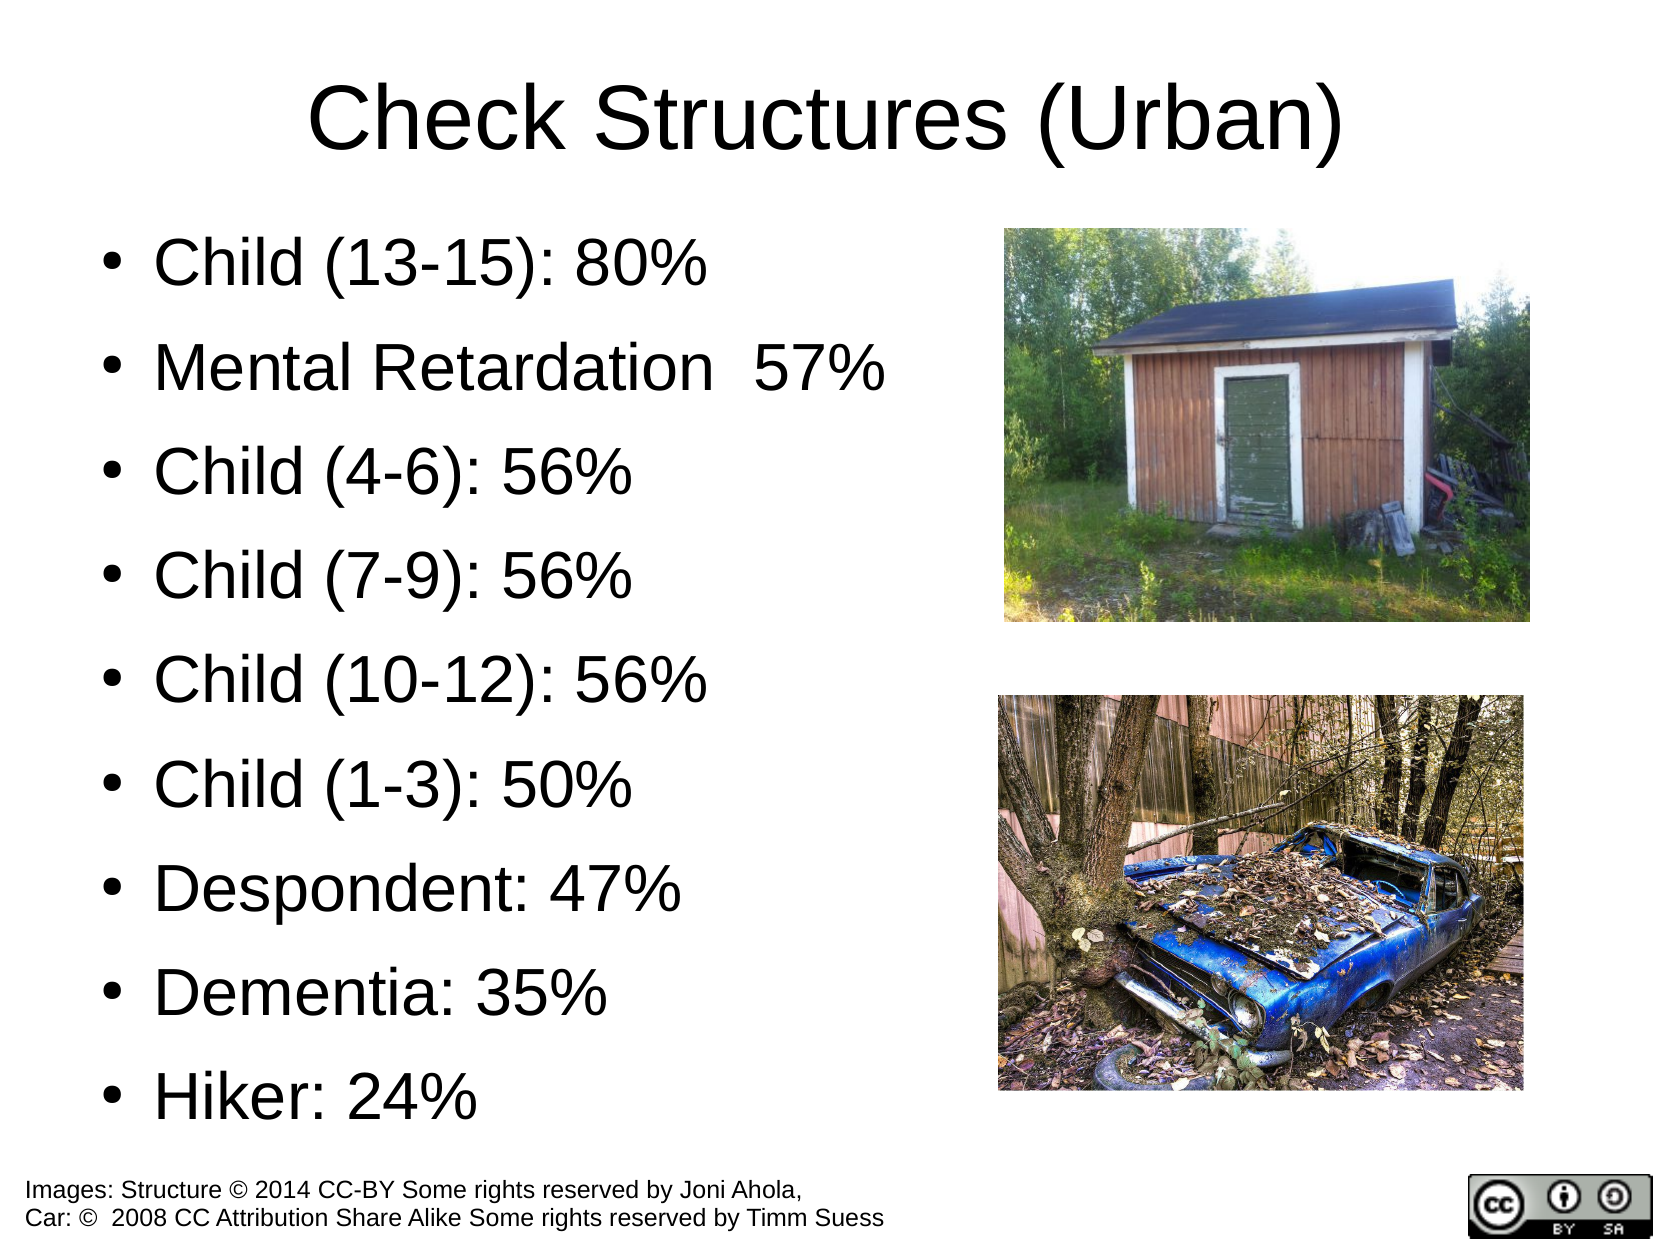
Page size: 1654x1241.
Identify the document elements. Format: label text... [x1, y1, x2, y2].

picture [1004, 228, 1530, 622]
picture [998, 695, 1524, 1091]
text_box Images: Structure © 2014 CC-BY Some rights reserved by Joni Ahola, Car: © 2008 CC Attribution Share Alike Some rights reserved by Timm Suess [10, 1168, 902, 1240]
picture [1468, 1174, 1653, 1239]
list Child (13-15): 80% Mental Retardation 57% Child (4-6): 56% Child (7-9): 56% Child (10-12): 56% Child (1-3): 50% Despondent: 47% Dementia: 35% Hiker: 24% [82, 225, 978, 945]
title Check Structures (Urban) [82, 13, 1571, 222]
